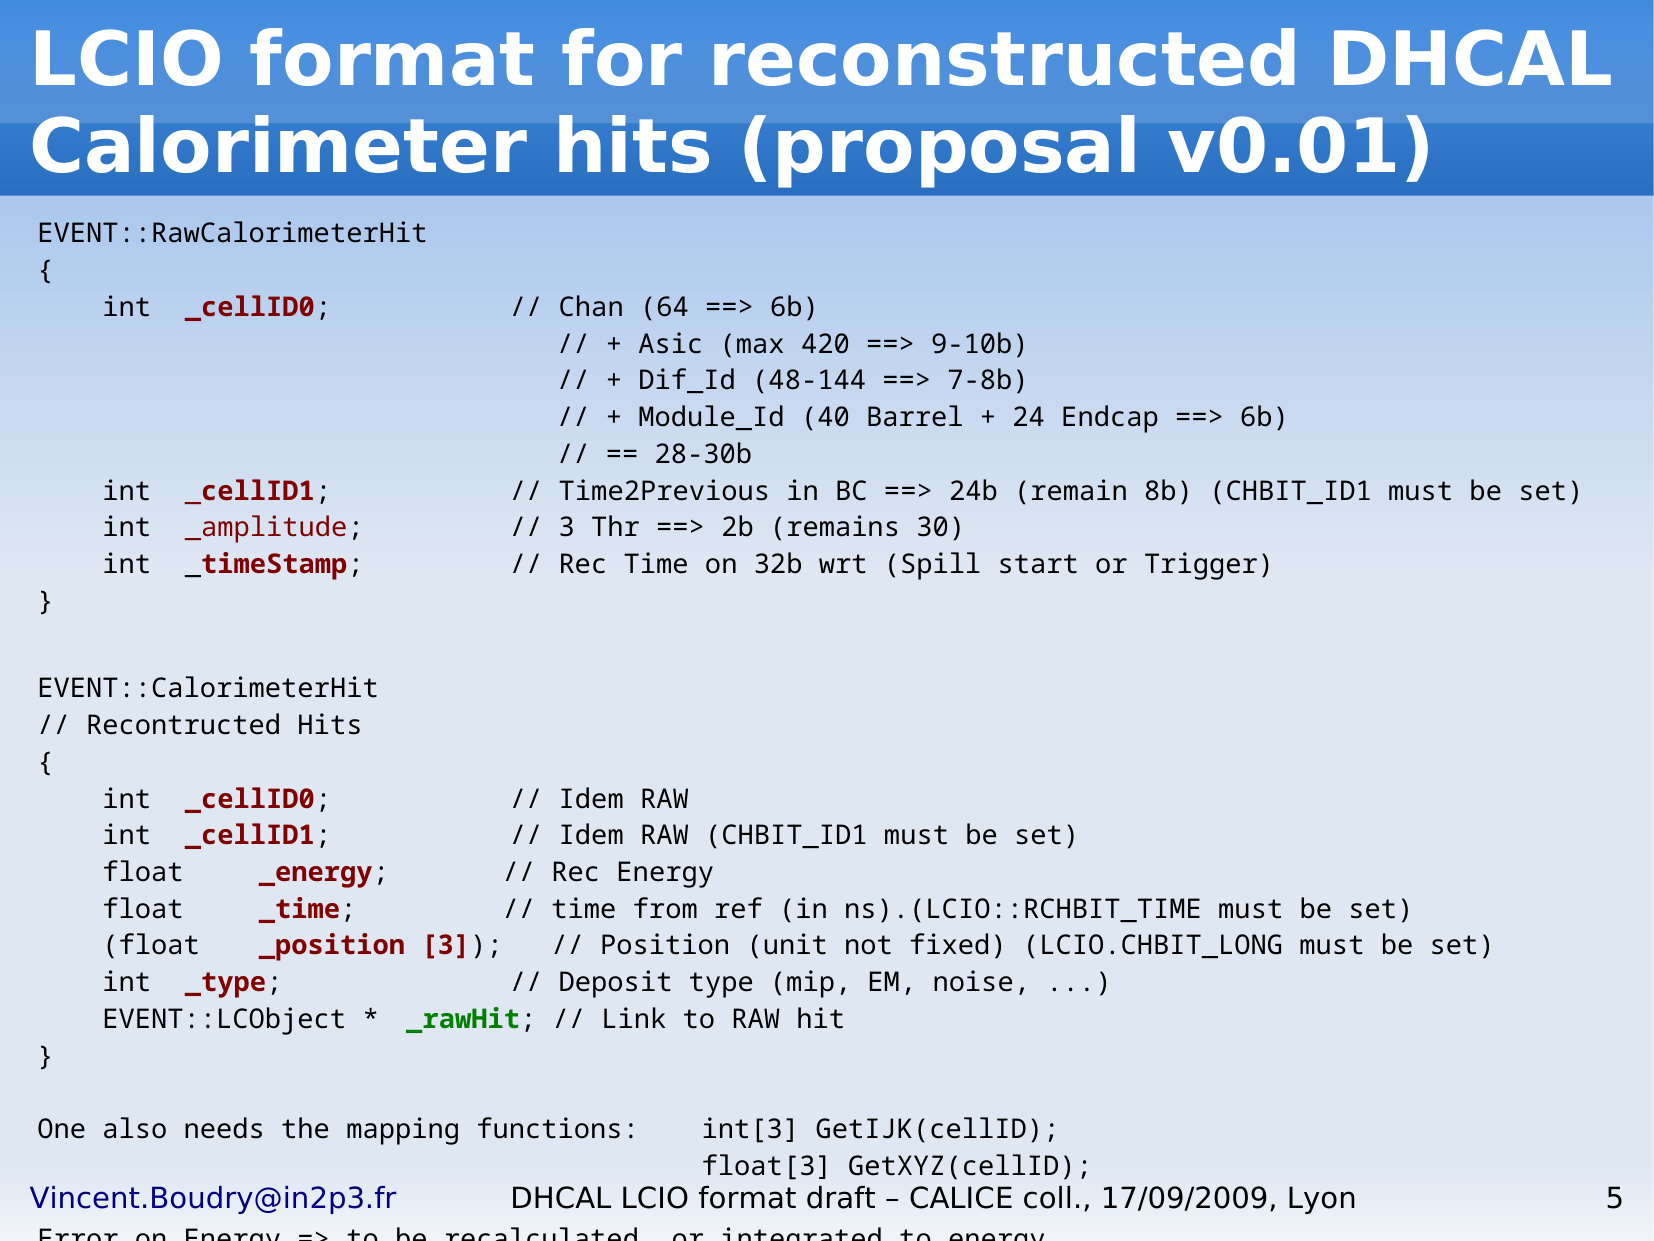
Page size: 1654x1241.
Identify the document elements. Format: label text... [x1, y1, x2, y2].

title LCIO format for reconstructed DHCAL Calorimeter hits (proposal v0.01) [29, 7, 1654, 200]
picture [0, 0, 1654, 1241]
text_box EVENT::RawCalorimeterHit { int _cellID0; // Chan (64 ==> 6b) // + Asic (max 420 ==> 9-10b) // + Dif_Id (48-144 ==> 7-8b) // + Module_Id (40 Barrel + 24 Endcap ==> 6b) // == 28-30b int _cellID1; // Time2Previous in BC ==> 24b (remain 8b) (CHBIT_ID1 must be set) int _amplitude; // 3 Thr ==> 2b (remains 30) int _timeStamp; // Rec Time on 32b wrt (Spill start or Trigger) } EVENT::CalorimeterHit // Recontructed Hits { int _cellID0; // Idem RAW int _cellID1; // Idem RAW (CHBIT_ID1 must be set) float _energy; // Rec Energy float _time; // time from ref (in ns).(LCIO::RCHBIT_TIME must be set) (float _position [3]); // Position (unit not fixed) (LCIO.CHBIT_LONG must be set) int _type; // Deposit type (mip, EM, noise, ...) EVENT::LCObject * _rawHit; // Link to RAW hit } One also needs the mapping functions: int[3] GetIJK(cellID); float[3] GetXYZ(cellID); Error on Energy => to be recalculated, or integrated to energy. [22, 206, 1625, 1241]
